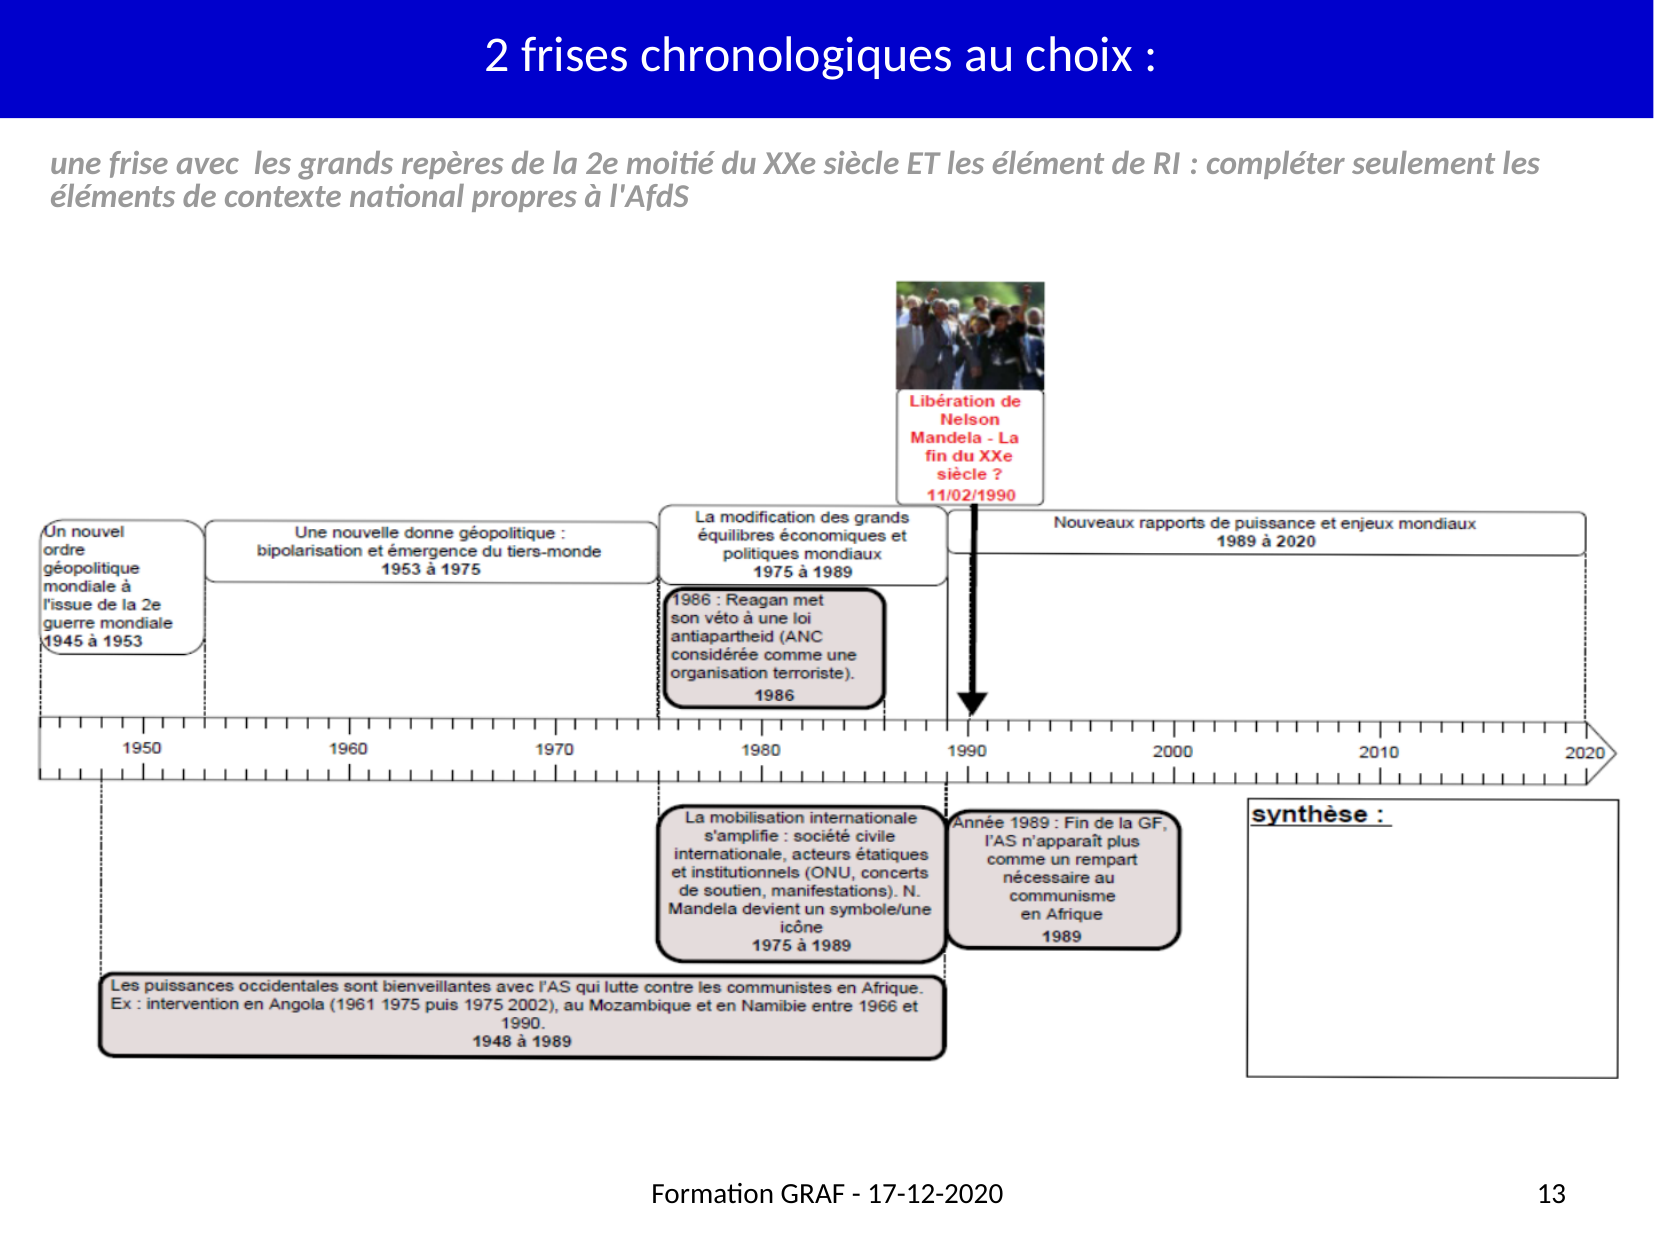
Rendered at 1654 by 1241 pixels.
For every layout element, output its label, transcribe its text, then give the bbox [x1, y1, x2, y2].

picture [25, 268, 1627, 1087]
title 2 frises chronologiques au choix : [0, 0, 1654, 119]
text_box une frise avec les grands repères de la 2e moitié du XXe siècle ET les élément de RI : compléter seulement les éléments de contexte national propres à l'AfdS [35, 141, 1619, 239]
